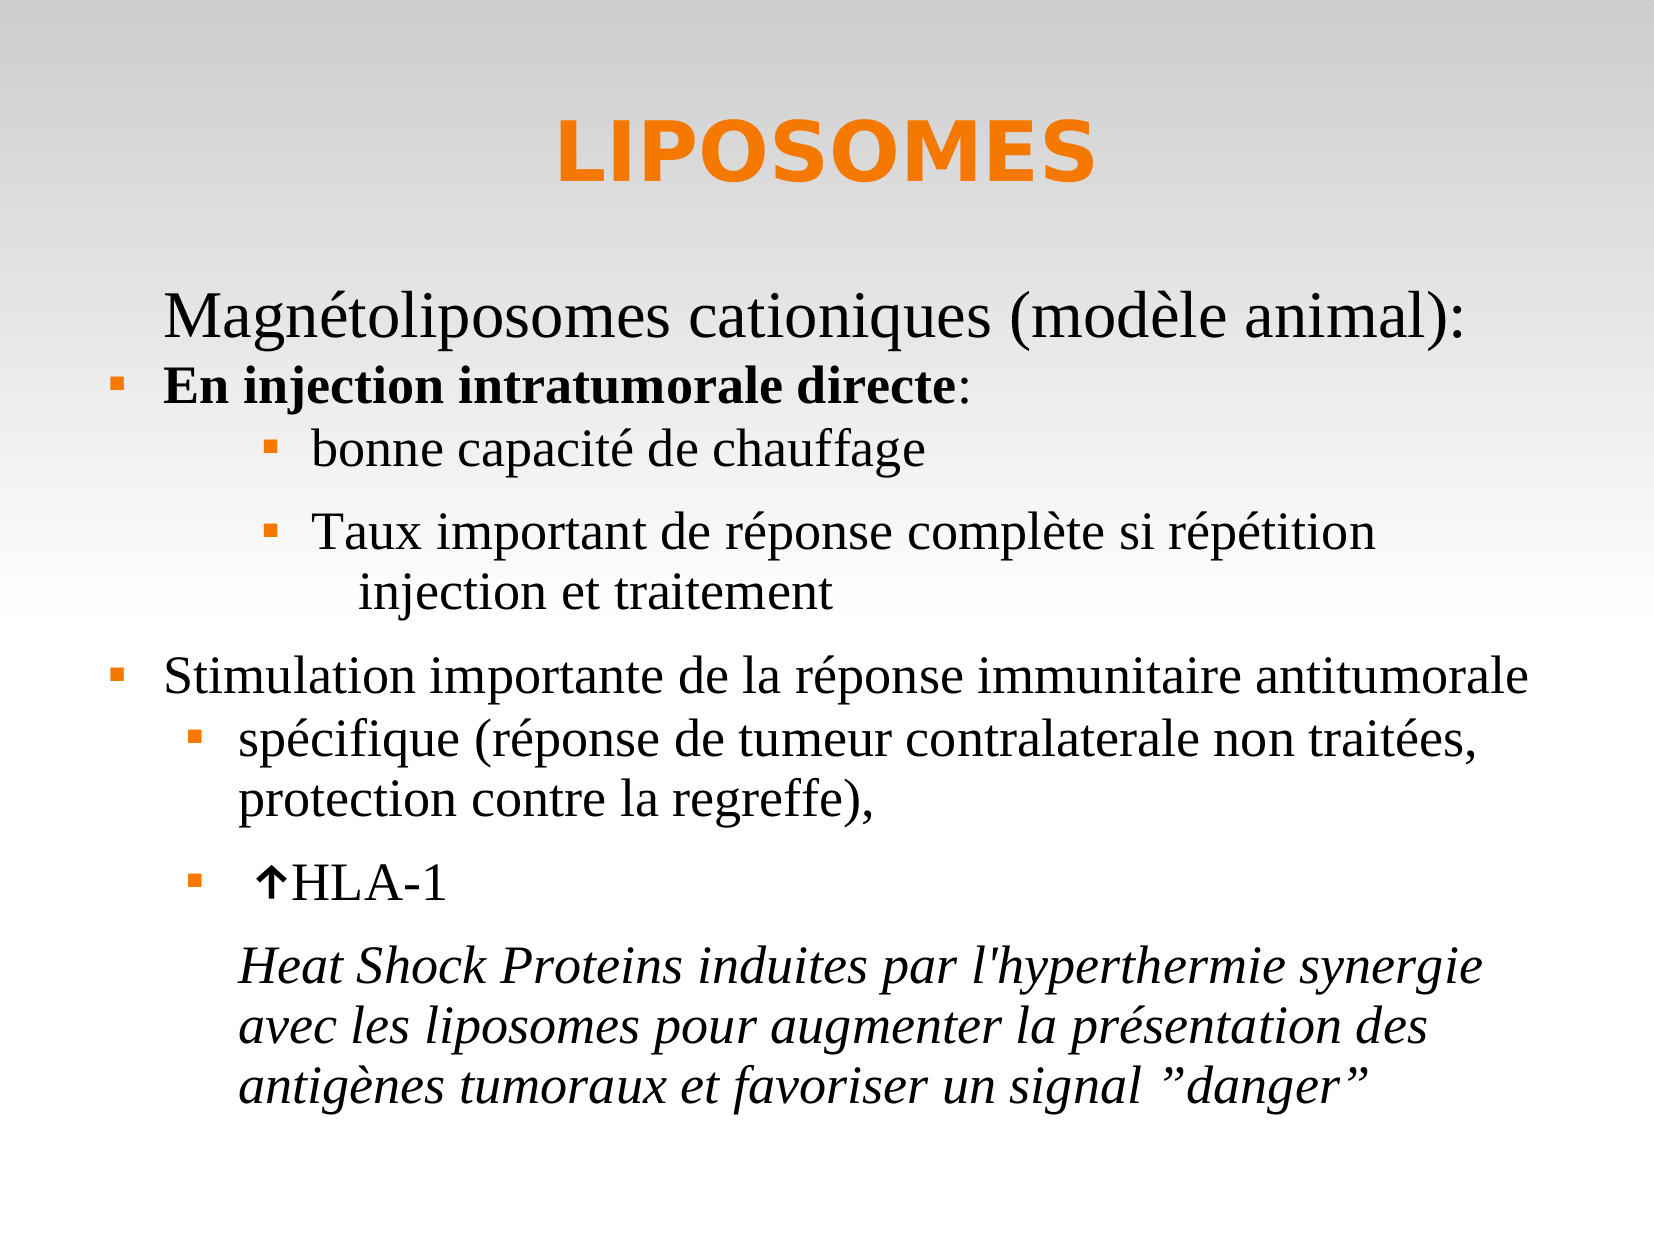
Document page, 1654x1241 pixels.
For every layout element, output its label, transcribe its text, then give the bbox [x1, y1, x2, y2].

list Magnétoliposomes cationiques (modèle animal): En injection intratumorale directe: bonne capacité de chauffage Taux important de réponse complète si répétition injection et traitement Stimulation importante de la réponse immunitaire antitumorale spécifique (réponse de tumeur contralaterale non traitées, protection contre la regreffe), ↑HLA-1 Heat Shock Proteins induites par l'hyperthermie synergie avec les liposomes pour augmenter la présentation des antigènes tumoraux et favoriser un signal ”danger” [75, 277, 1576, 1187]
title LIPOSOMES [82, 49, 1571, 257]
